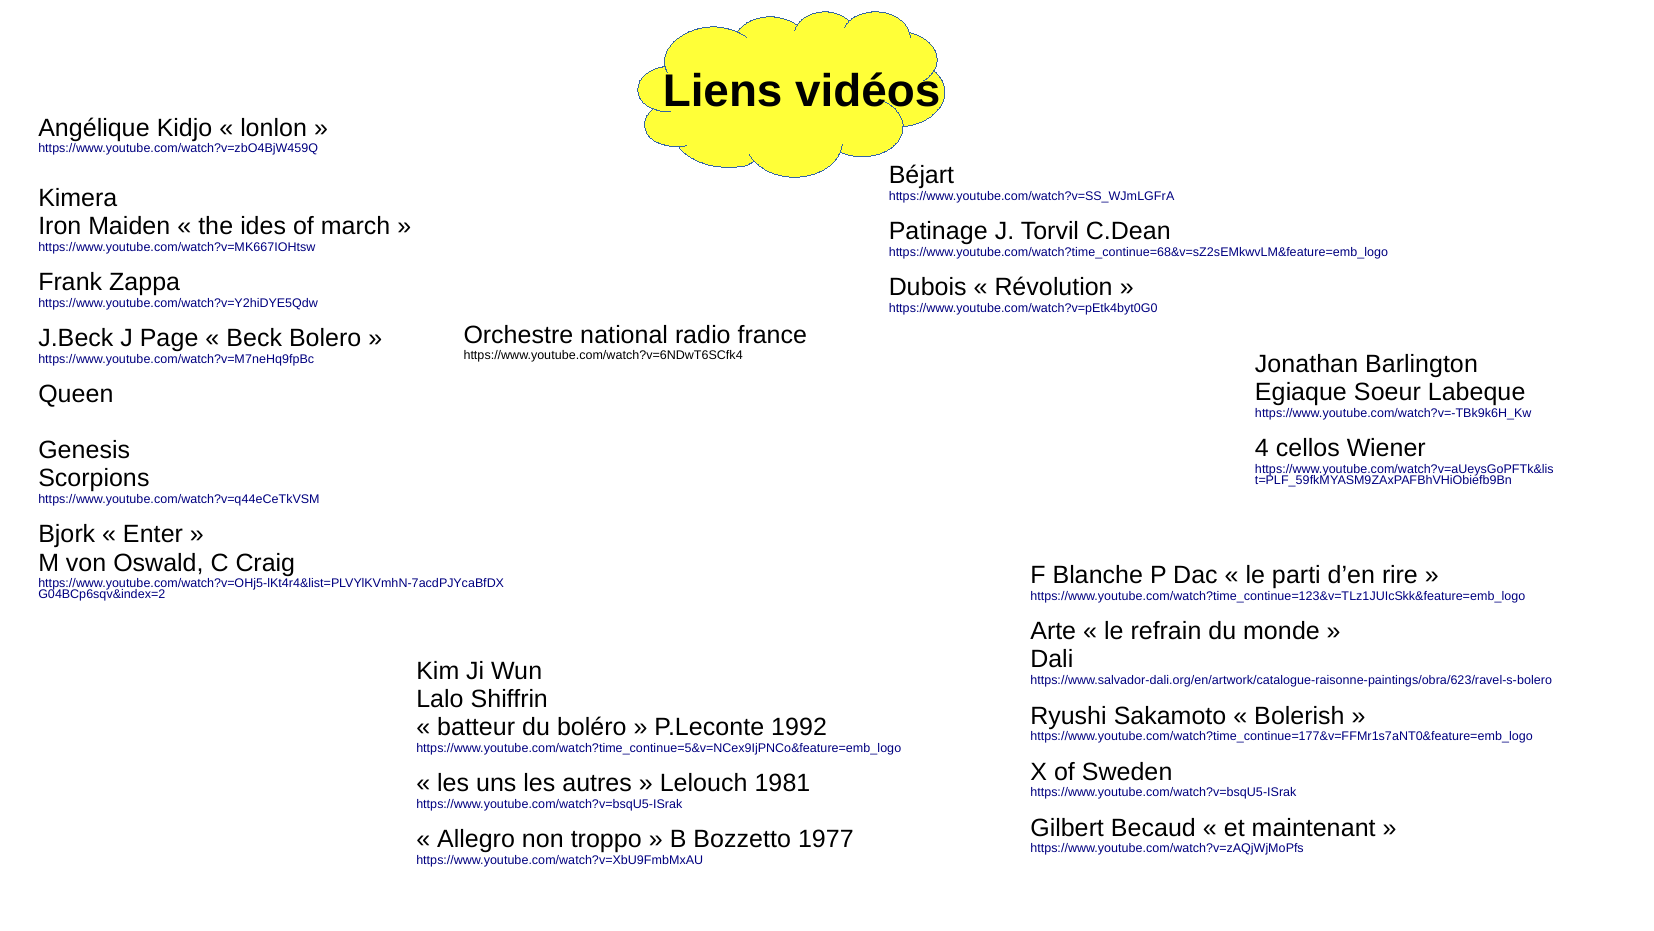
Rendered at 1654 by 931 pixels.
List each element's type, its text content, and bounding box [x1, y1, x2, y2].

text_box Angélique Kidjo « lonlon » https://www.youtube.com/watch?v=zbO4BjW459Q Kimera Iron Maiden « the ides of march » https://www.youtube.com/watch?v=MK667IOHtsw Frank Zappa https://www.youtube.com/watch?v=Y2hiDYE5Qdw J.Beck J Page « Beck Bolero » https://www.youtube.com/watch?v=M7neHq9fpBc Queen Genesis Scorpions https://www.youtube.com/watch?v=q44eCeTkVSM Bjork « Enter » M von Oswald, C Craig https://www.youtube.com/watch?v=OHj5-lKt4r4&list=PLVYlKVmhN-7acdPJYcaBfDXG04BCp6sqv&index=2 [23, 106, 520, 640]
text_box Orchestre national radio france https://www.youtube.com/watch?v=6NDwT6SCfk4 [448, 312, 981, 412]
text_box Béjart https://www.youtube.com/watch?v=SS_WJmLGFrA Patinage J. Torvil C.Dean https://www.youtube.com/watch?time_continue=68&v=sZ2sEMkwvLM&feature=emb_logo Dubois « Révolution » https://www.youtube.com/watch?v=pEtk4byt0G0 [874, 153, 1406, 337]
text_box Jonathan Barlington Egiaque Soeur Labeque https://www.youtube.com/watch?v=-TBk9k6H_Kw 4 cellos Wiener https://www.youtube.com/watch?v=aUeysGoPFTk&list=PLF_59fkMYASM9ZAxPAFBhVHiObiefb9Bn [1240, 342, 1571, 526]
text_box F Blanche P Dac « le parti d’en rire » https://www.youtube.com/watch?time_continue=123&v=TLz1JUIcSkk&feature=emb_logo Arte « le refrain du monde » Dali https://www.salvador-dali.org/en/artwork/catalogue-raisonne-paintings/obra/623/ravel-s-bolero Ryushi Sakamoto « Bolerish » https://www.youtube.com/watch?time_continue=177&v=FFMr1s7aNT0&feature=emb_logo X of Sweden https://www.youtube.com/watch?v=bsqU5-ISrak Gilbert Becaud « et maintenant » https://www.youtube.com/watch?v=zAQjWjMoPfs [1015, 553, 1595, 920]
text_box Kim Ji Wun Lalo Shiffrin « batteur du boléro » P.Leconte 1992 https://www.youtube.com/watch?time_continue=5&v=NCex9IjPNCo&feature=emb_logo « les uns les autres » Lelouch 1981 https://www.youtube.com/watch?v=bsqU5-ISrak « Allegro non troppo » B Bozzetto 1977 https://www.youtube.com/watch?v=XbU9FmbMxAU [401, 649, 922, 889]
text_box Liens vidéos [637, 11, 945, 178]
